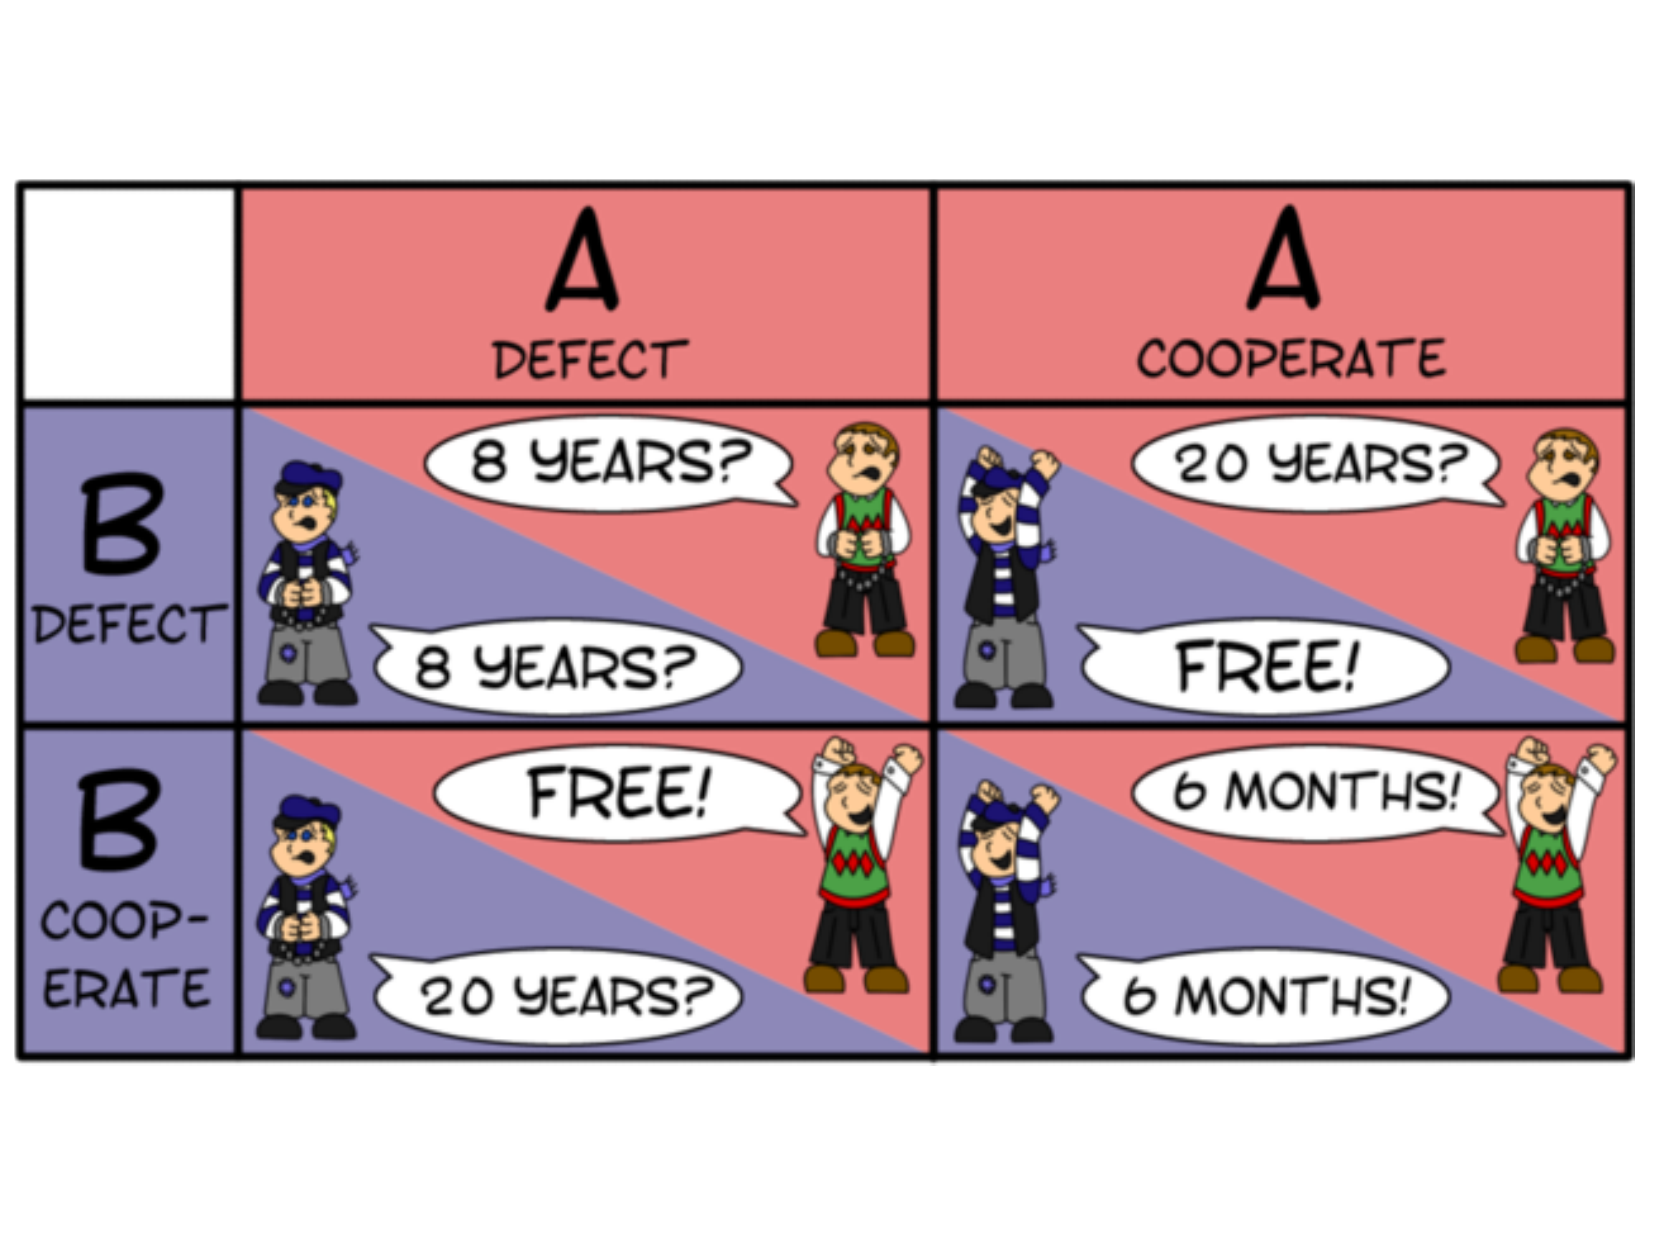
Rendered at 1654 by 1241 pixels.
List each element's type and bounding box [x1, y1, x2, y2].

picture [14, 179, 1635, 1066]
